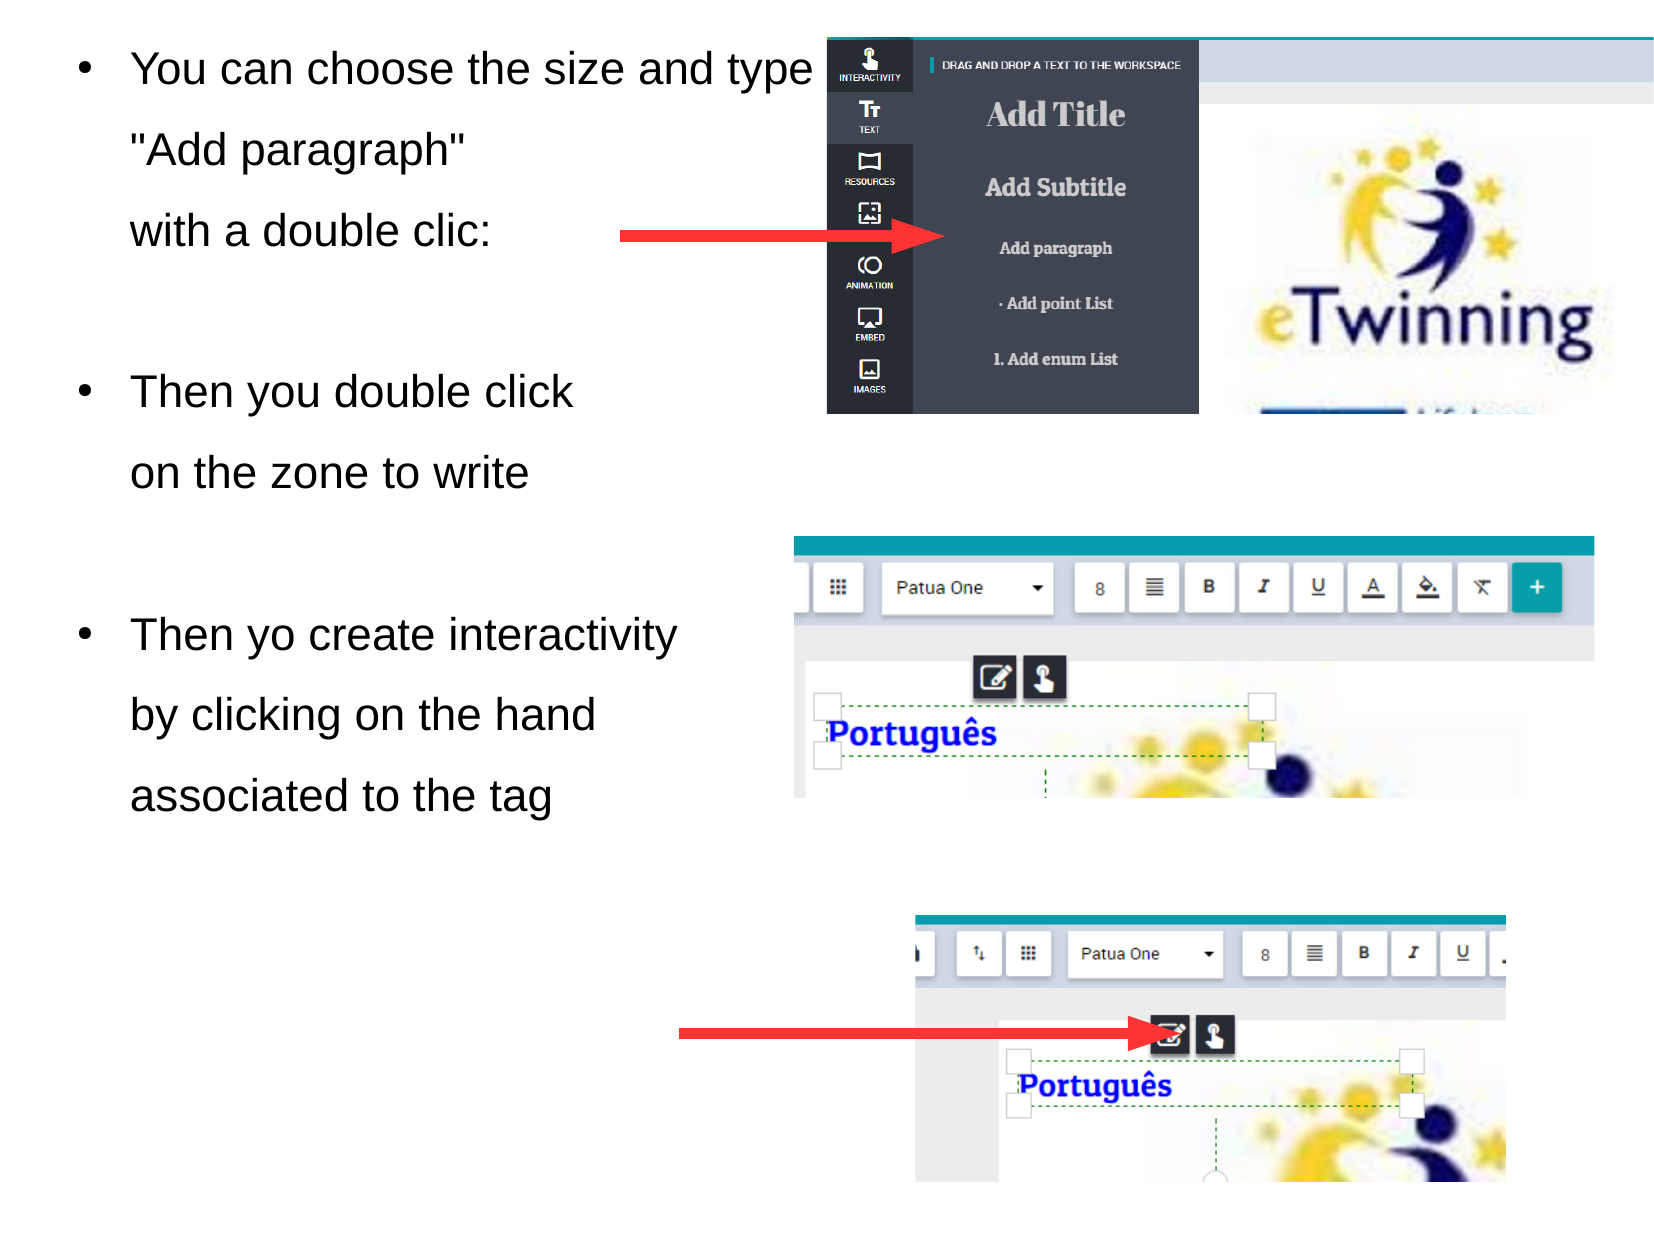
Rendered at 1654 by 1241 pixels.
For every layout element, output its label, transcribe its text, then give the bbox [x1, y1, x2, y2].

picture [826, 37, 1654, 414]
picture [793, 536, 1595, 798]
picture [915, 915, 1506, 1182]
list You can choose the size and type of text "Add paragraph" with a double clic: Then you double click on the zone to write Then yo create interactivity by clicking on the hand associated to the tag [59, 43, 1548, 1241]
